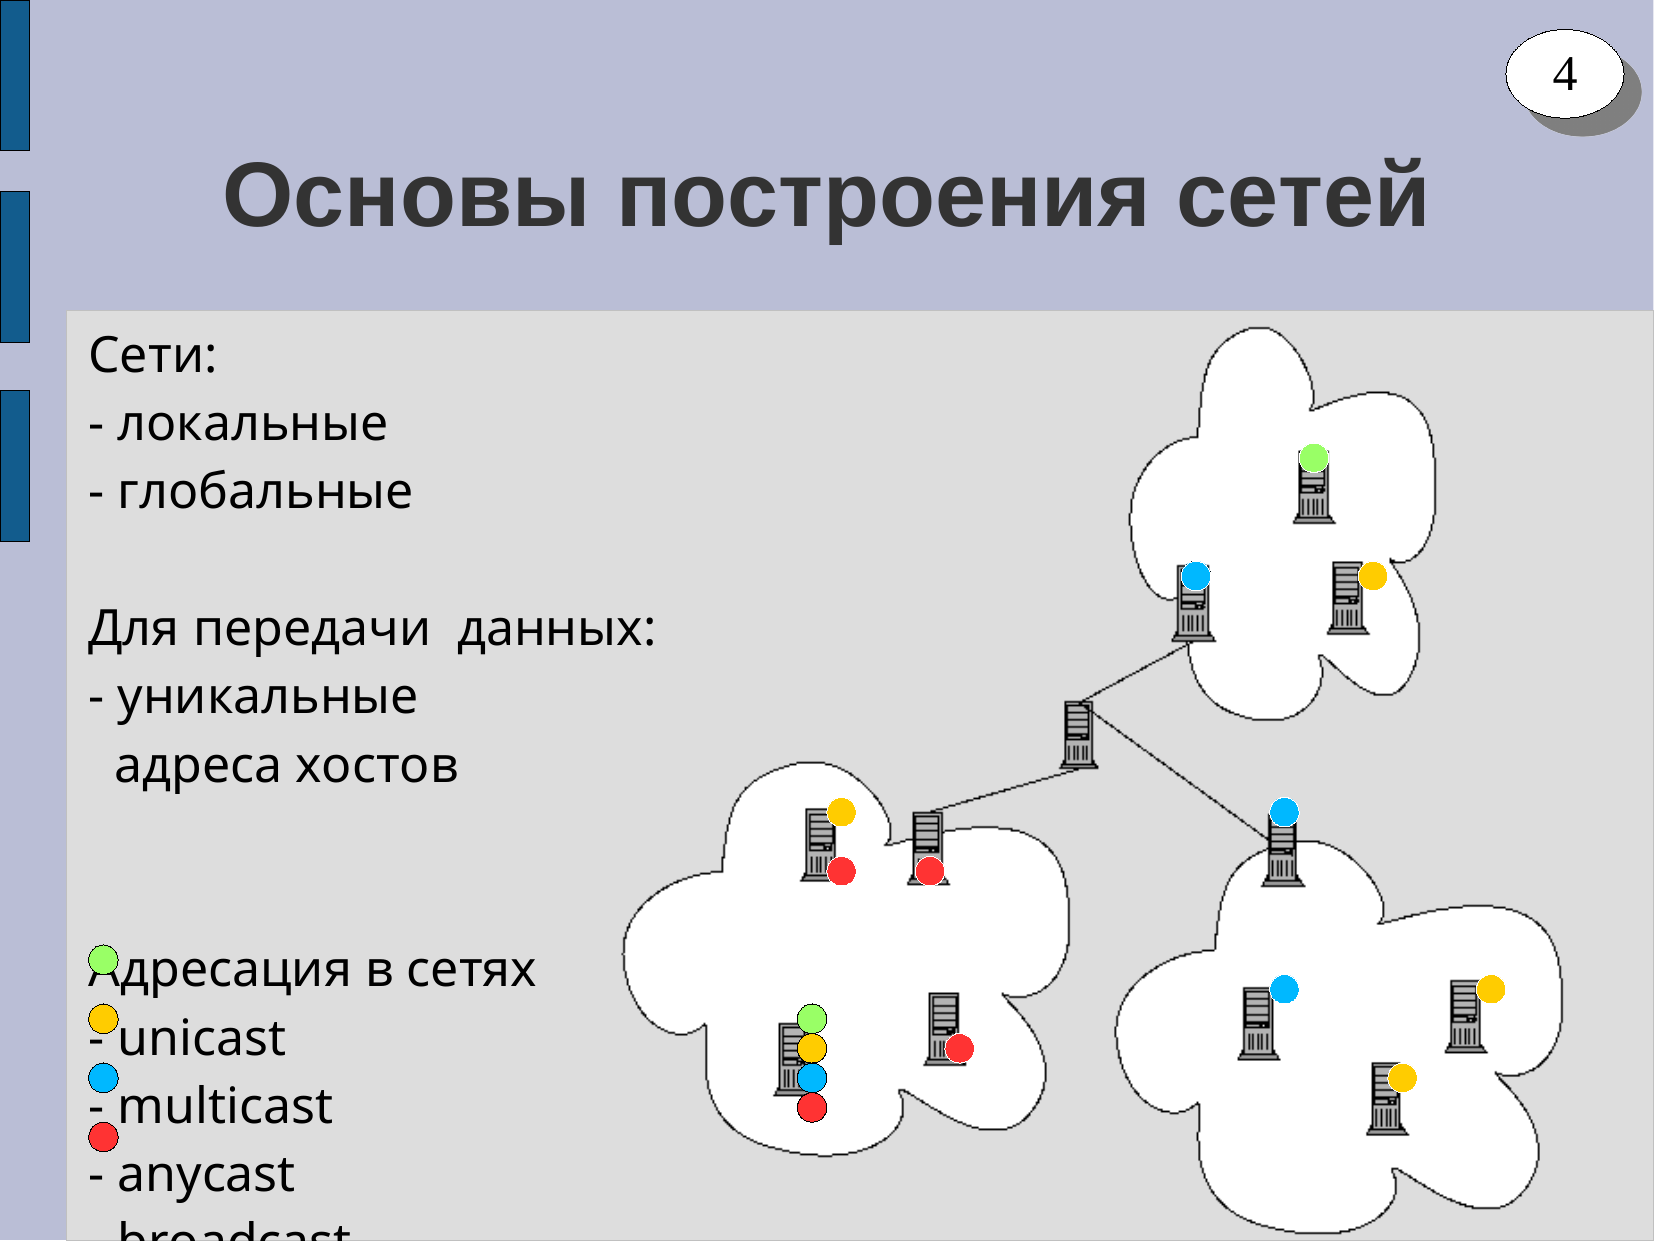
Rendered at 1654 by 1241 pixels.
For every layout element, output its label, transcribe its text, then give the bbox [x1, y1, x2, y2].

picture [620, 324, 1565, 1238]
text_box [797, 1003, 827, 1123]
text_box [1387, 1062, 1418, 1093]
title Основы построения сетей [121, 91, 1534, 299]
text_box [1269, 974, 1300, 1004]
text_box [1358, 561, 1388, 591]
text_box [88, 944, 119, 975]
text_box [88, 1003, 119, 1034]
text_box [915, 856, 945, 886]
text_box [944, 1033, 975, 1064]
text_box Сети: - локальные - глобальные Для передачи данных: - уникальные адреса хостов Адресация в сетях - unicast - multicast - anycast - broadcast [88, 318, 709, 1241]
text_box 4 [1505, 29, 1625, 119]
text_box [826, 856, 857, 886]
text_box [1476, 974, 1506, 1004]
text_box [88, 1062, 119, 1093]
text_box [88, 1122, 119, 1152]
text_box [1299, 442, 1329, 473]
text_box [826, 797, 857, 827]
text_box [1269, 797, 1300, 827]
text_box [1181, 561, 1211, 591]
